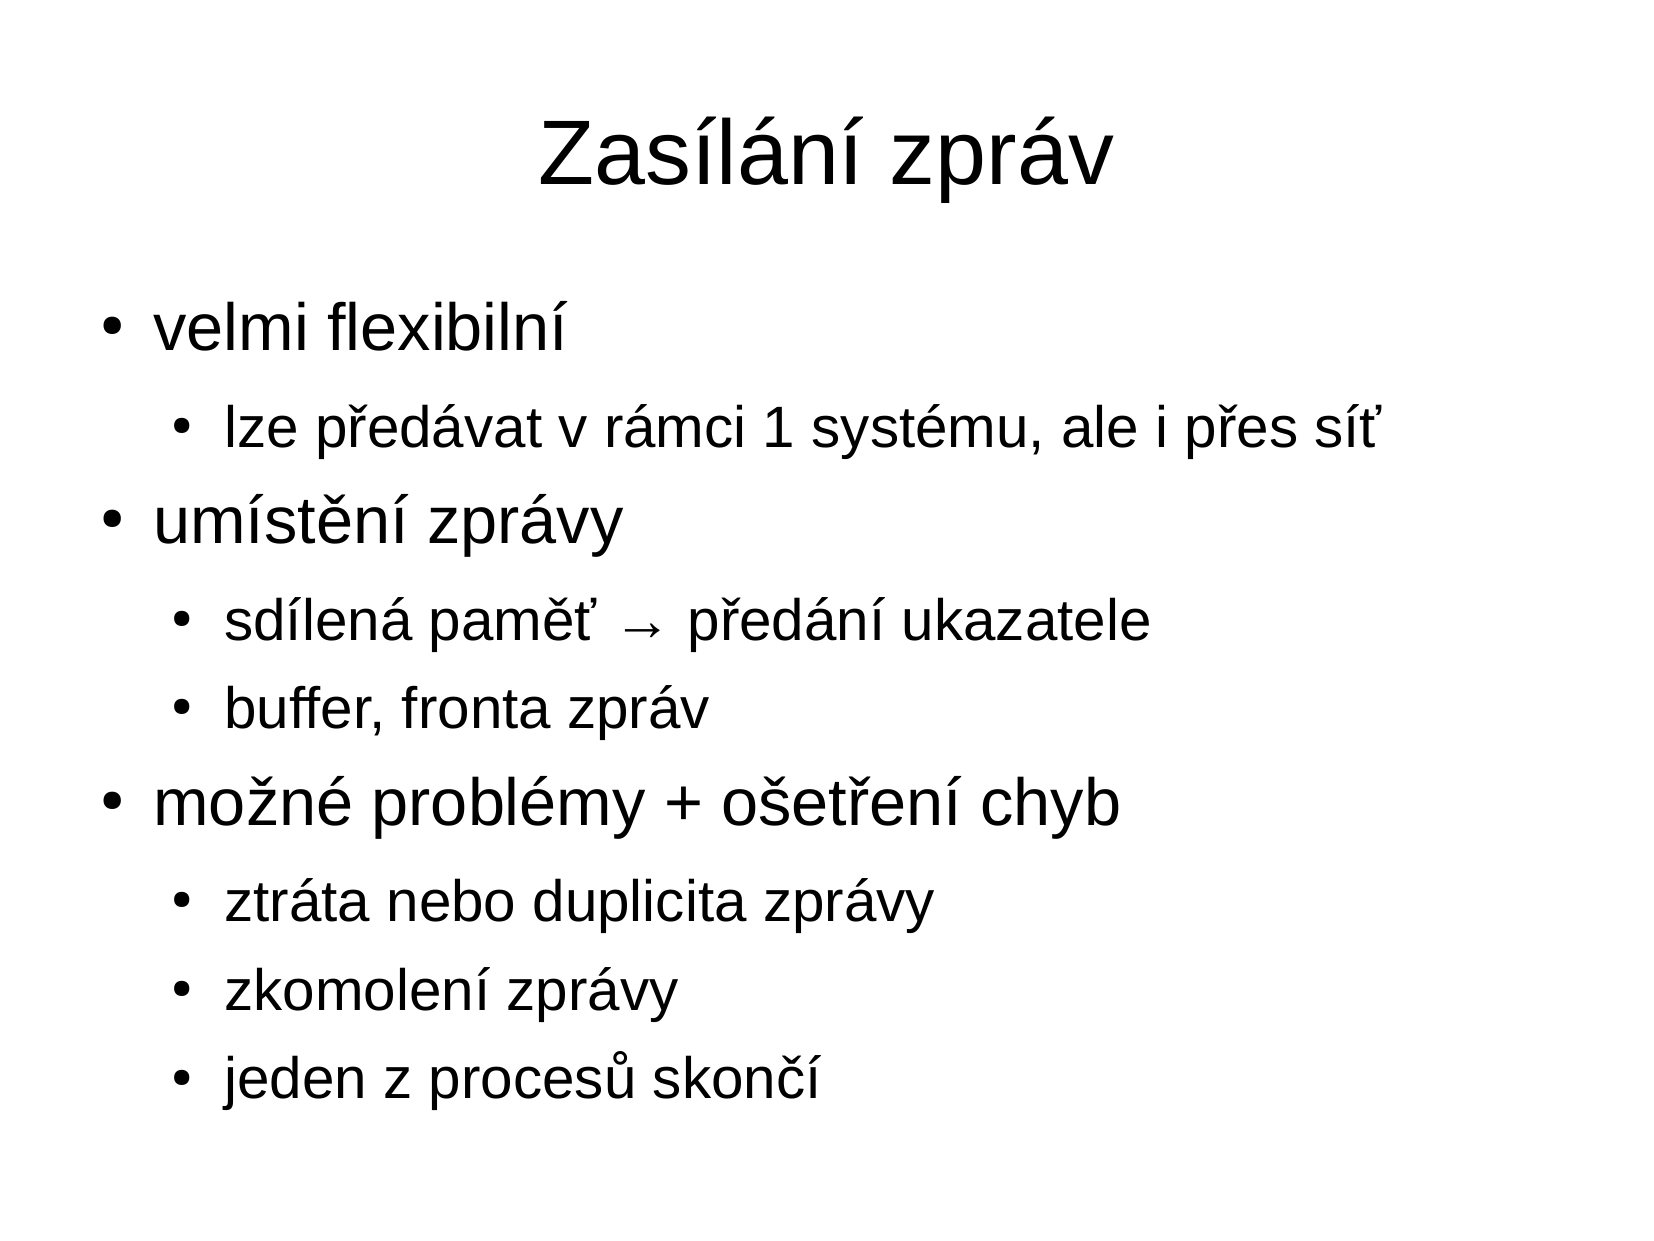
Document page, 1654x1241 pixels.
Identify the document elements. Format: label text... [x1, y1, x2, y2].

list velmi flexibilní lze předávat v rámci 1 systému, ale i přes síť umístění zprávy sdílená paměť → předání ukazatele buffer, fronta zpráv možné problémy + ošetření chyb ztráta nebo duplicita zprávy zkomolení zprávy jeden z procesů skončí [82, 290, 1571, 1112]
title Zasílání zpráv [82, 56, 1571, 250]
